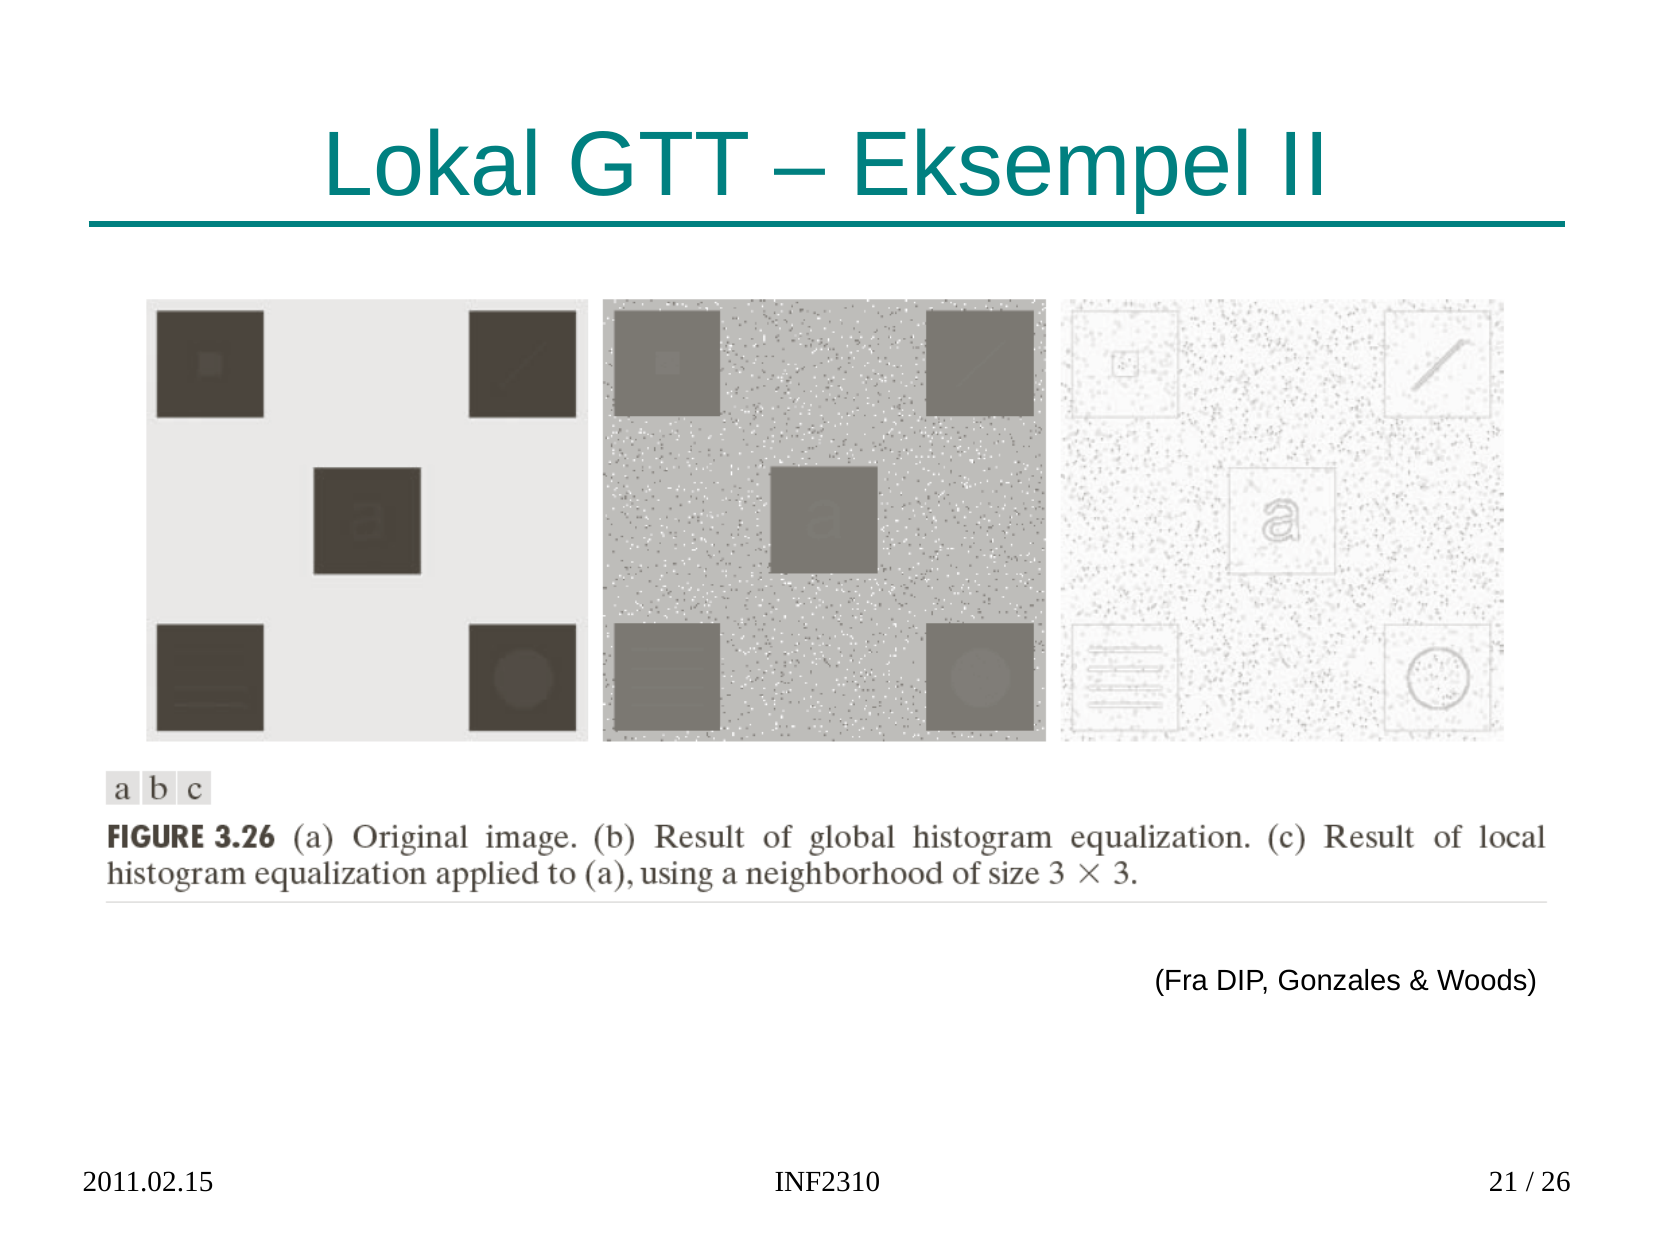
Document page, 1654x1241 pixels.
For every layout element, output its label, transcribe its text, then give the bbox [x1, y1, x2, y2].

text_box (Fra DIP, Gonzales & Woods) [1139, 953, 1553, 1004]
picture [94, 294, 1565, 905]
title Lokal GTT – Eksempel II [123, 68, 1530, 249]
